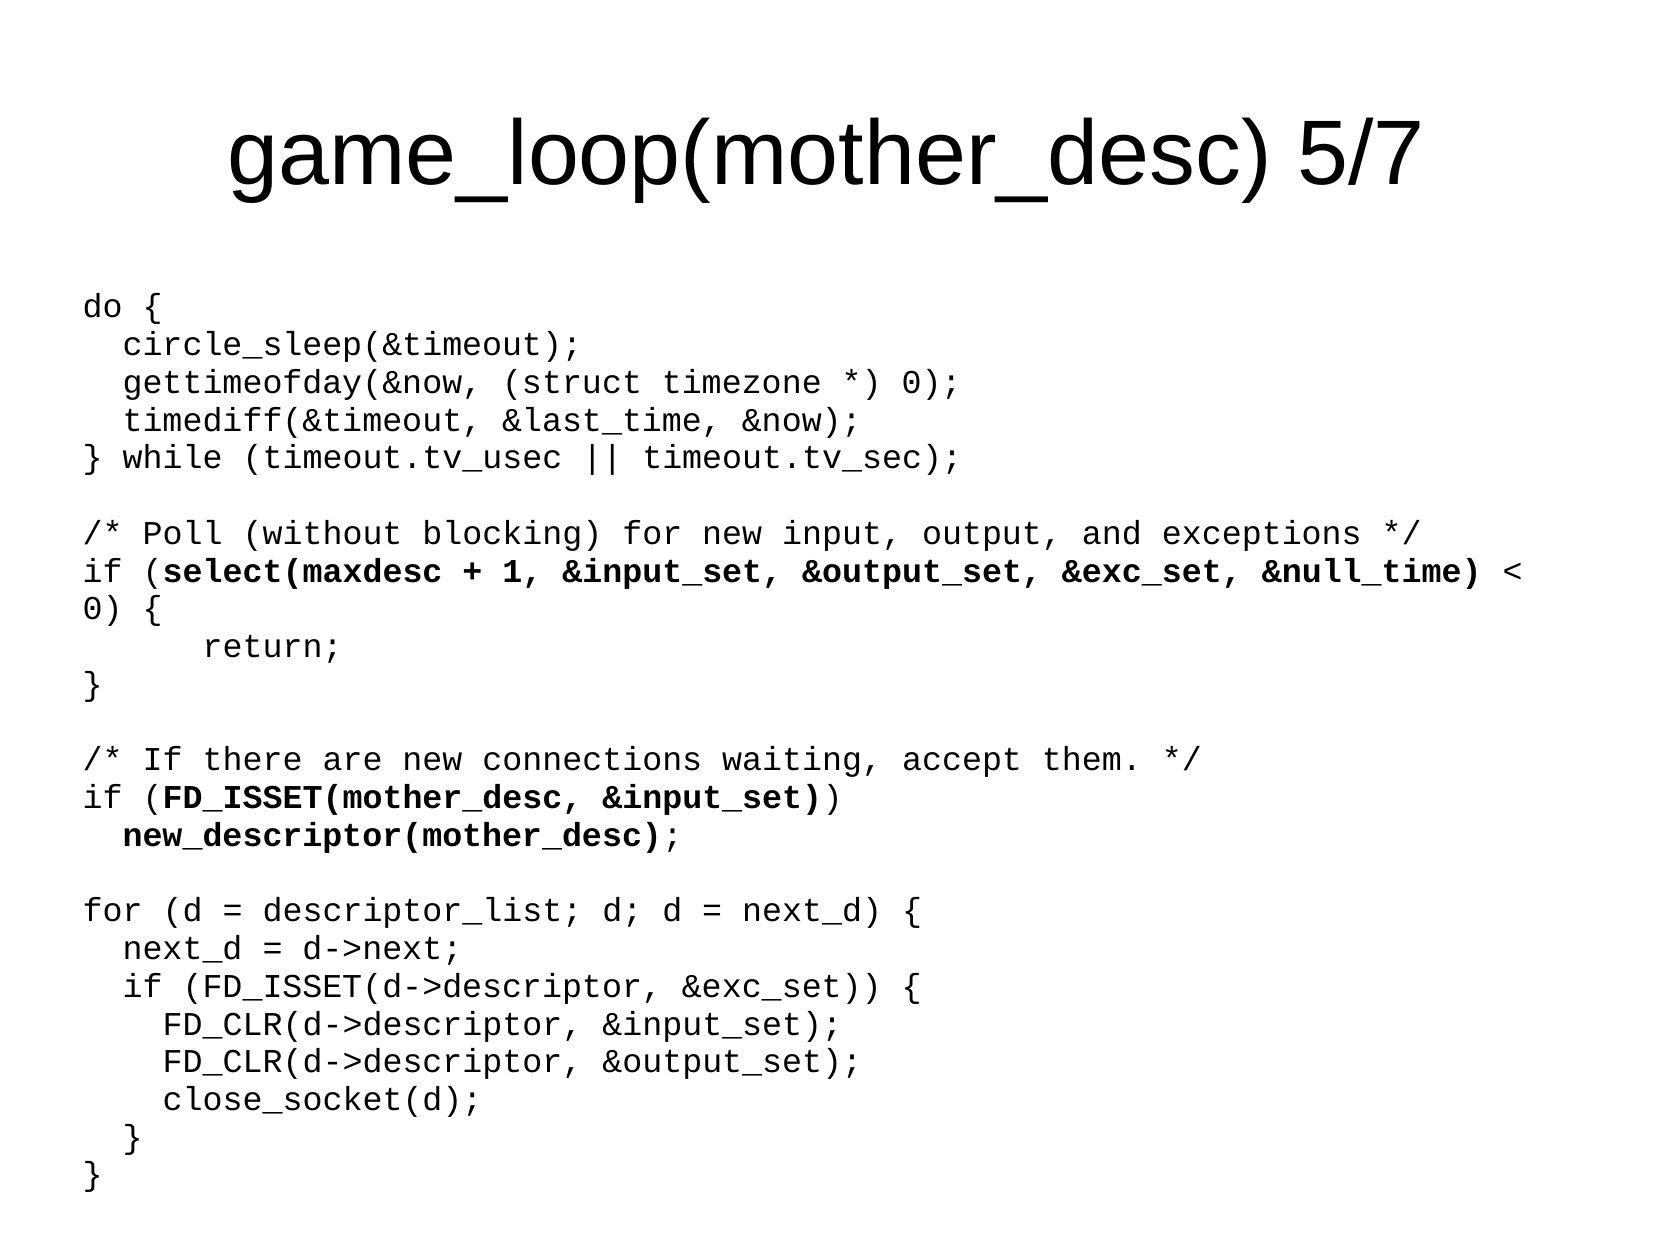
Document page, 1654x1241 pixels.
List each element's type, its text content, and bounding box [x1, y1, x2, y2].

list do { circle_sleep(&timeout); gettimeofday(&now, (struct timezone *) 0); timediff(&timeout, &last_time, &now); } while (timeout.tv_usec || timeout.tv_sec); /* Poll (without blocking) for new input, output, and exceptions */ if (select(maxdesc + 1, &input_set, &output_set, &exc_set, &null_time) < 0) { return; } /* If there are new connections waiting, accept them. */ if (FD_ISSET(mother_desc, &input_set)) new_descriptor(mother_desc); for (d = descriptor_list; d; d = next_d) { next_d = d->next; if (FD_ISSET(d->descriptor, &exc_set)) { FD_CLR(d->descriptor, &input_set); FD_CLR(d->descriptor, &output_set); close_socket(d); } } [82, 290, 1571, 1154]
title game_loop(mother_desc) 5/7 [82, 56, 1571, 250]
